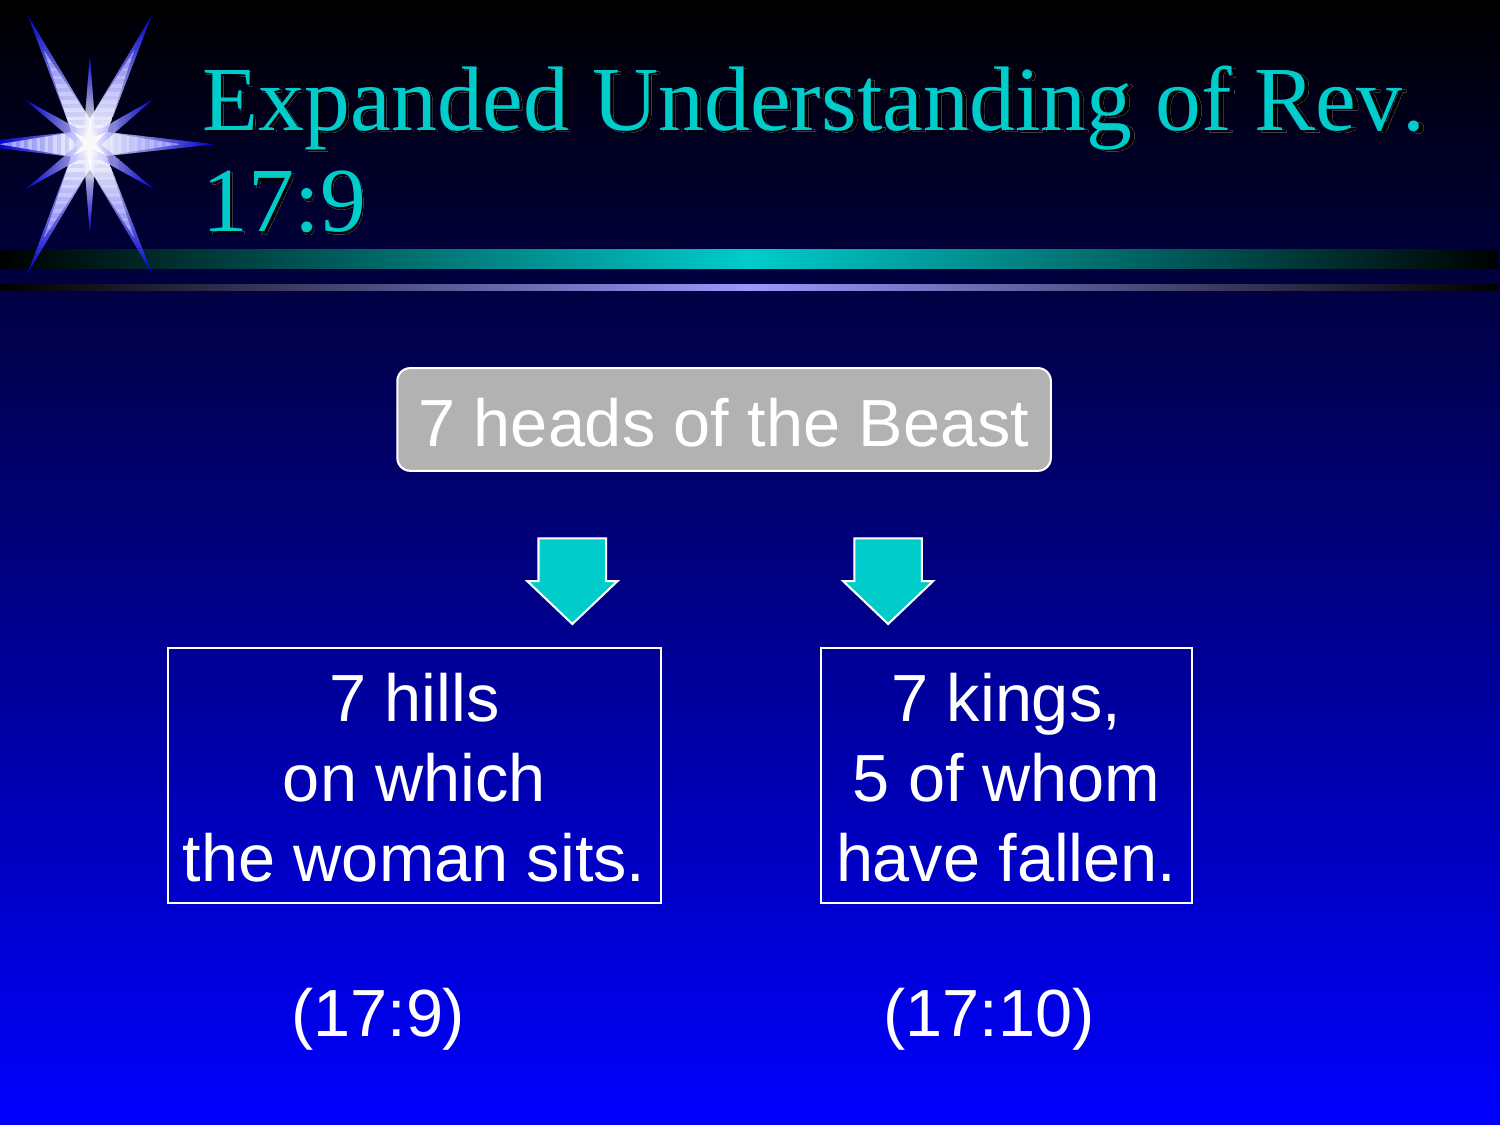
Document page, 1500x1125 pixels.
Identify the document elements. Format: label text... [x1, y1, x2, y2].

text_box 7 heads of the Beast [397, 368, 1051, 471]
text_box 7 hills on which the woman sits. [167, 647, 662, 903]
text_box [527, 538, 618, 624]
text_box (17:9) [276, 962, 606, 1058]
text_box [843, 538, 934, 624]
title Expanded Understanding of Rev. 17:9 [187, 40, 1463, 260]
text_box (17:10) [868, 962, 1277, 1058]
text_box 7 kings, 5 of whom have fallen. [820, 647, 1192, 903]
